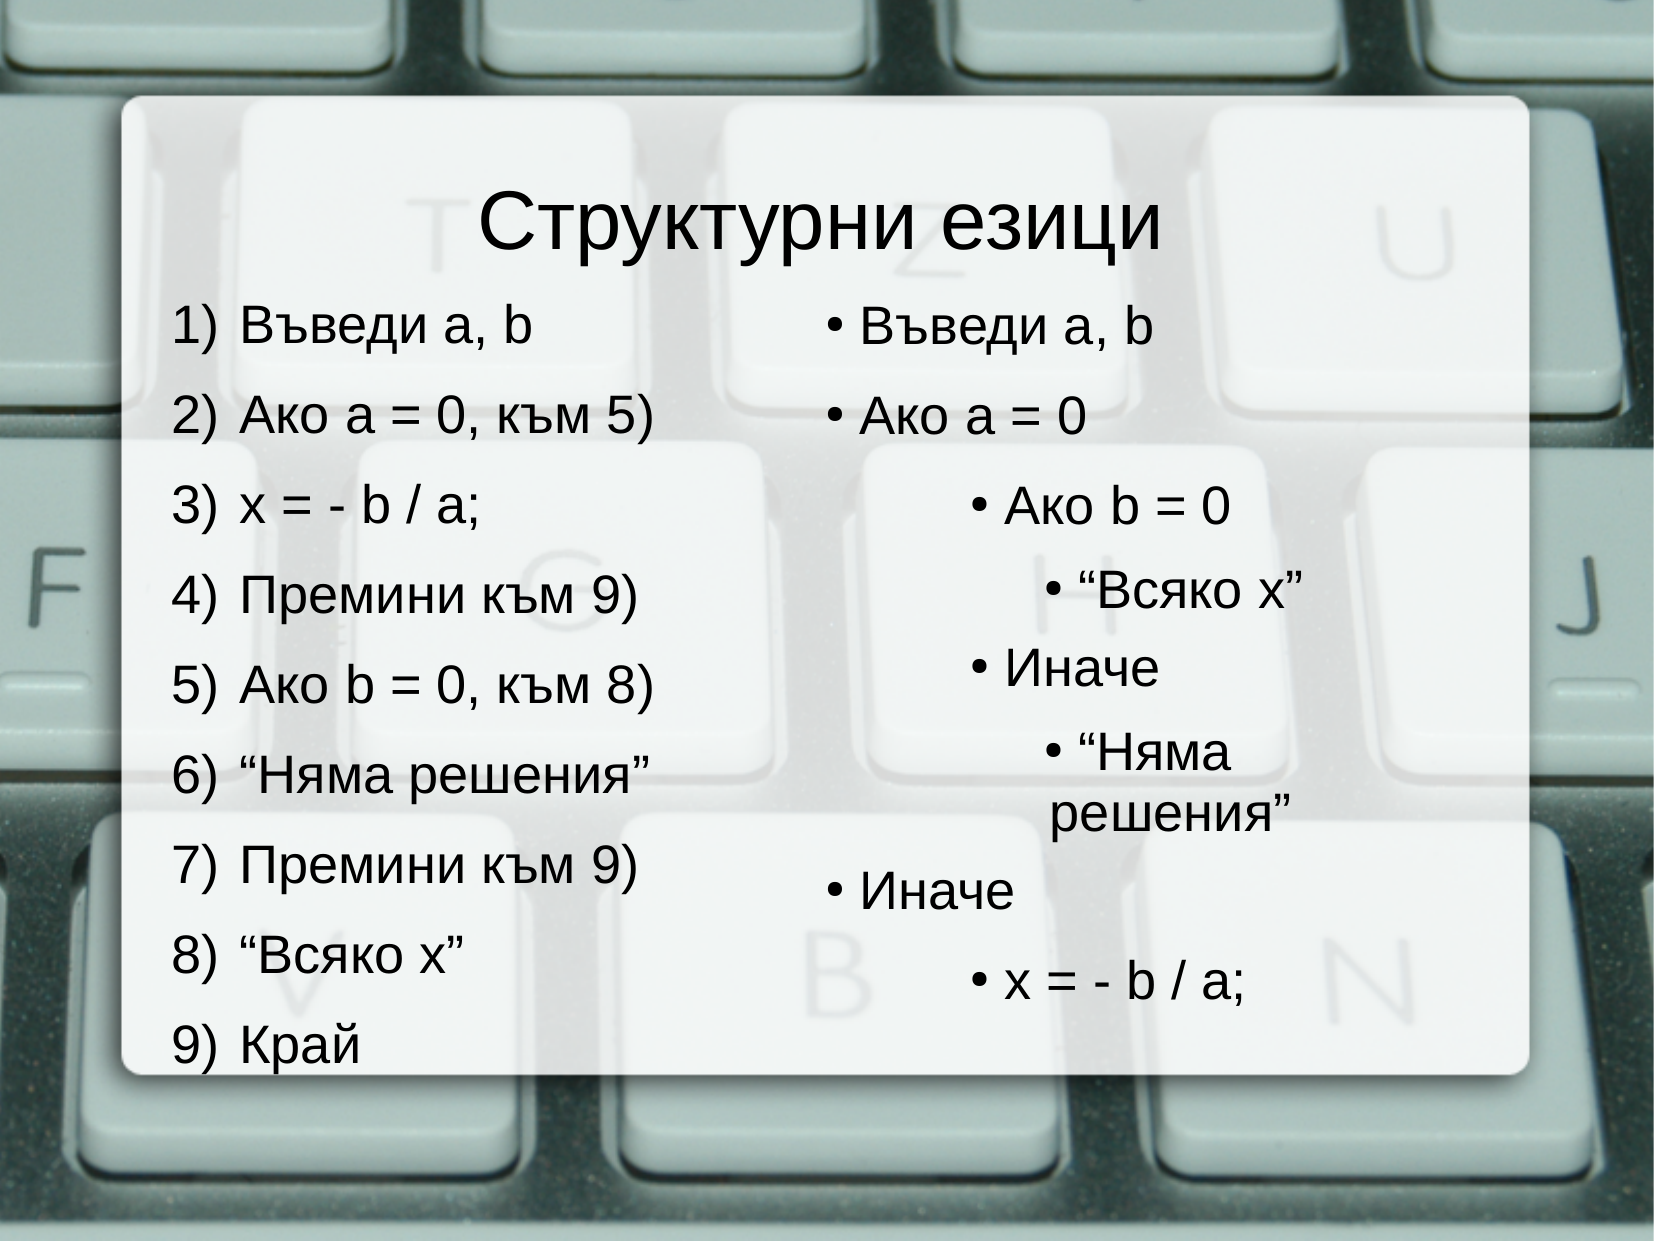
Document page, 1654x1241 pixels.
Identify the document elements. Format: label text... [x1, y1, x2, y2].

picture [0, 0, 1654, 1241]
title Структурни езици [135, 117, 1506, 325]
list Въведи a, b Ако a = 0 Ако b = 0 “Всяко x” Иначе “Няма решения” Иначе x = - b / a; [825, 295, 1489, 1015]
list Въведи a, b Ако a = 0, към 5) x = - b / a; Премини към 9) Ако b = 0, към 8) “Няма решения” Премини към 9) “Всяко x” Край [153, 294, 817, 1077]
